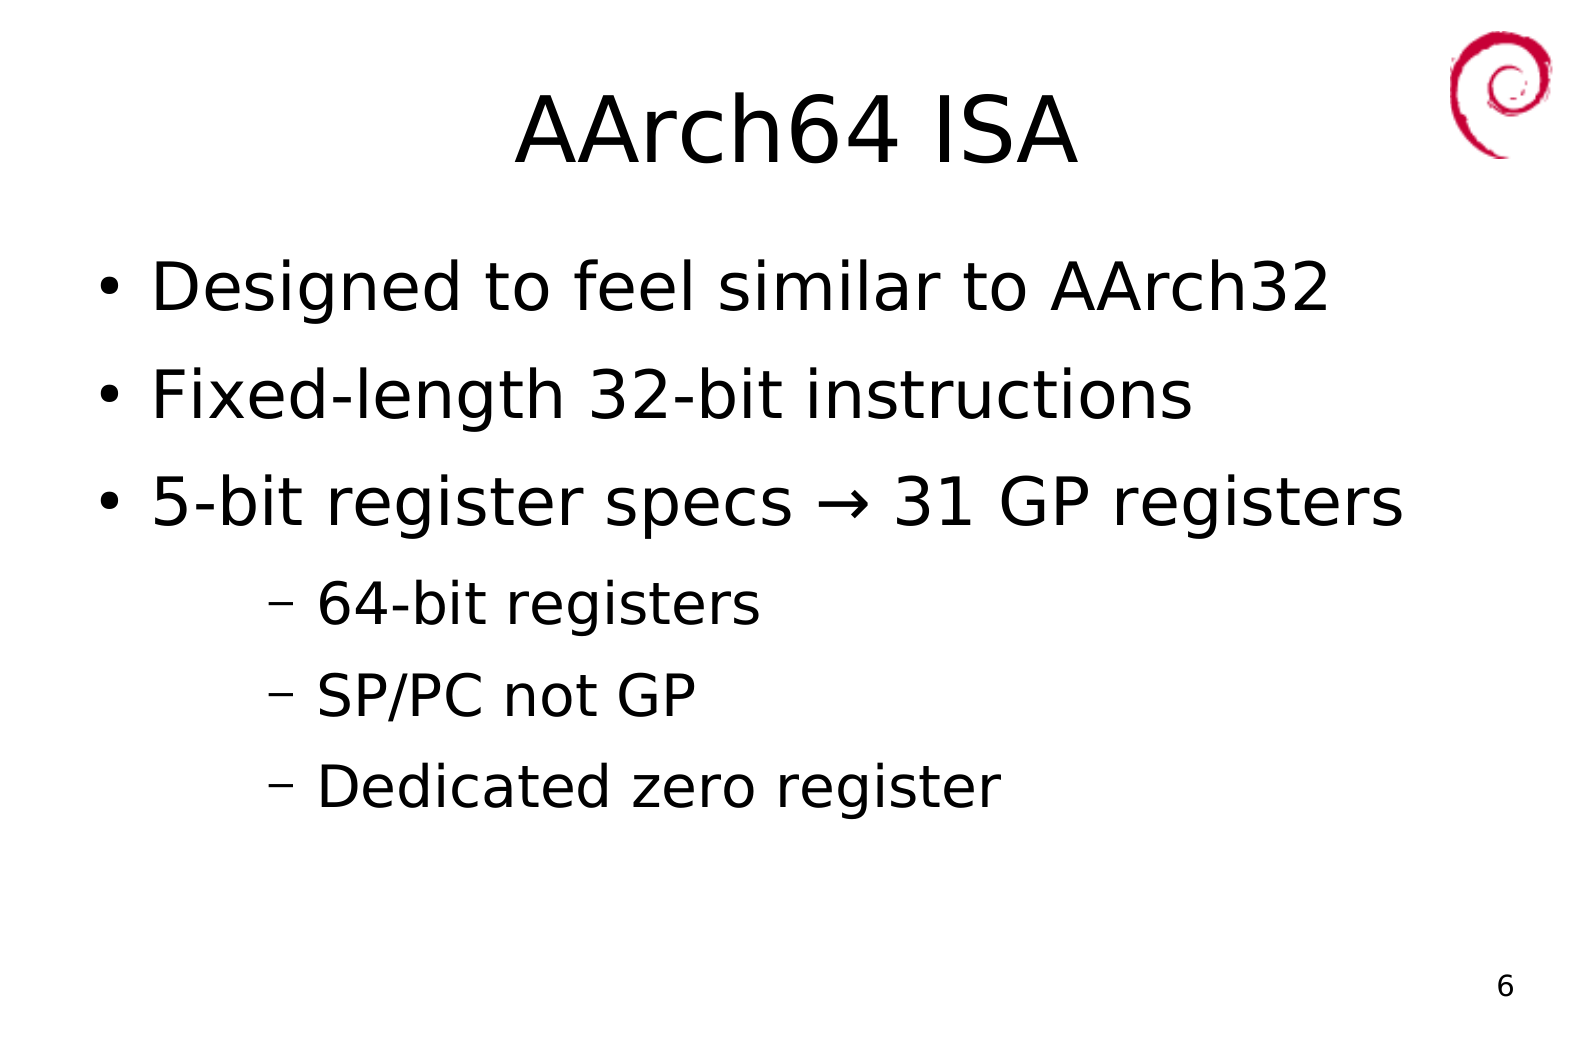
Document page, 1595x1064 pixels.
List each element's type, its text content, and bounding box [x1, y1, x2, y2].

list Designed to feel similar to AArch32 Fixed-length 32-bit instructions 5-bit register specs → 31 GP registers 64-bit registers SP/PC not GP Dedicated zero register [79, 248, 1515, 936]
picture [1450, 31, 1555, 159]
title AArch64 ISA [79, 49, 1515, 213]
